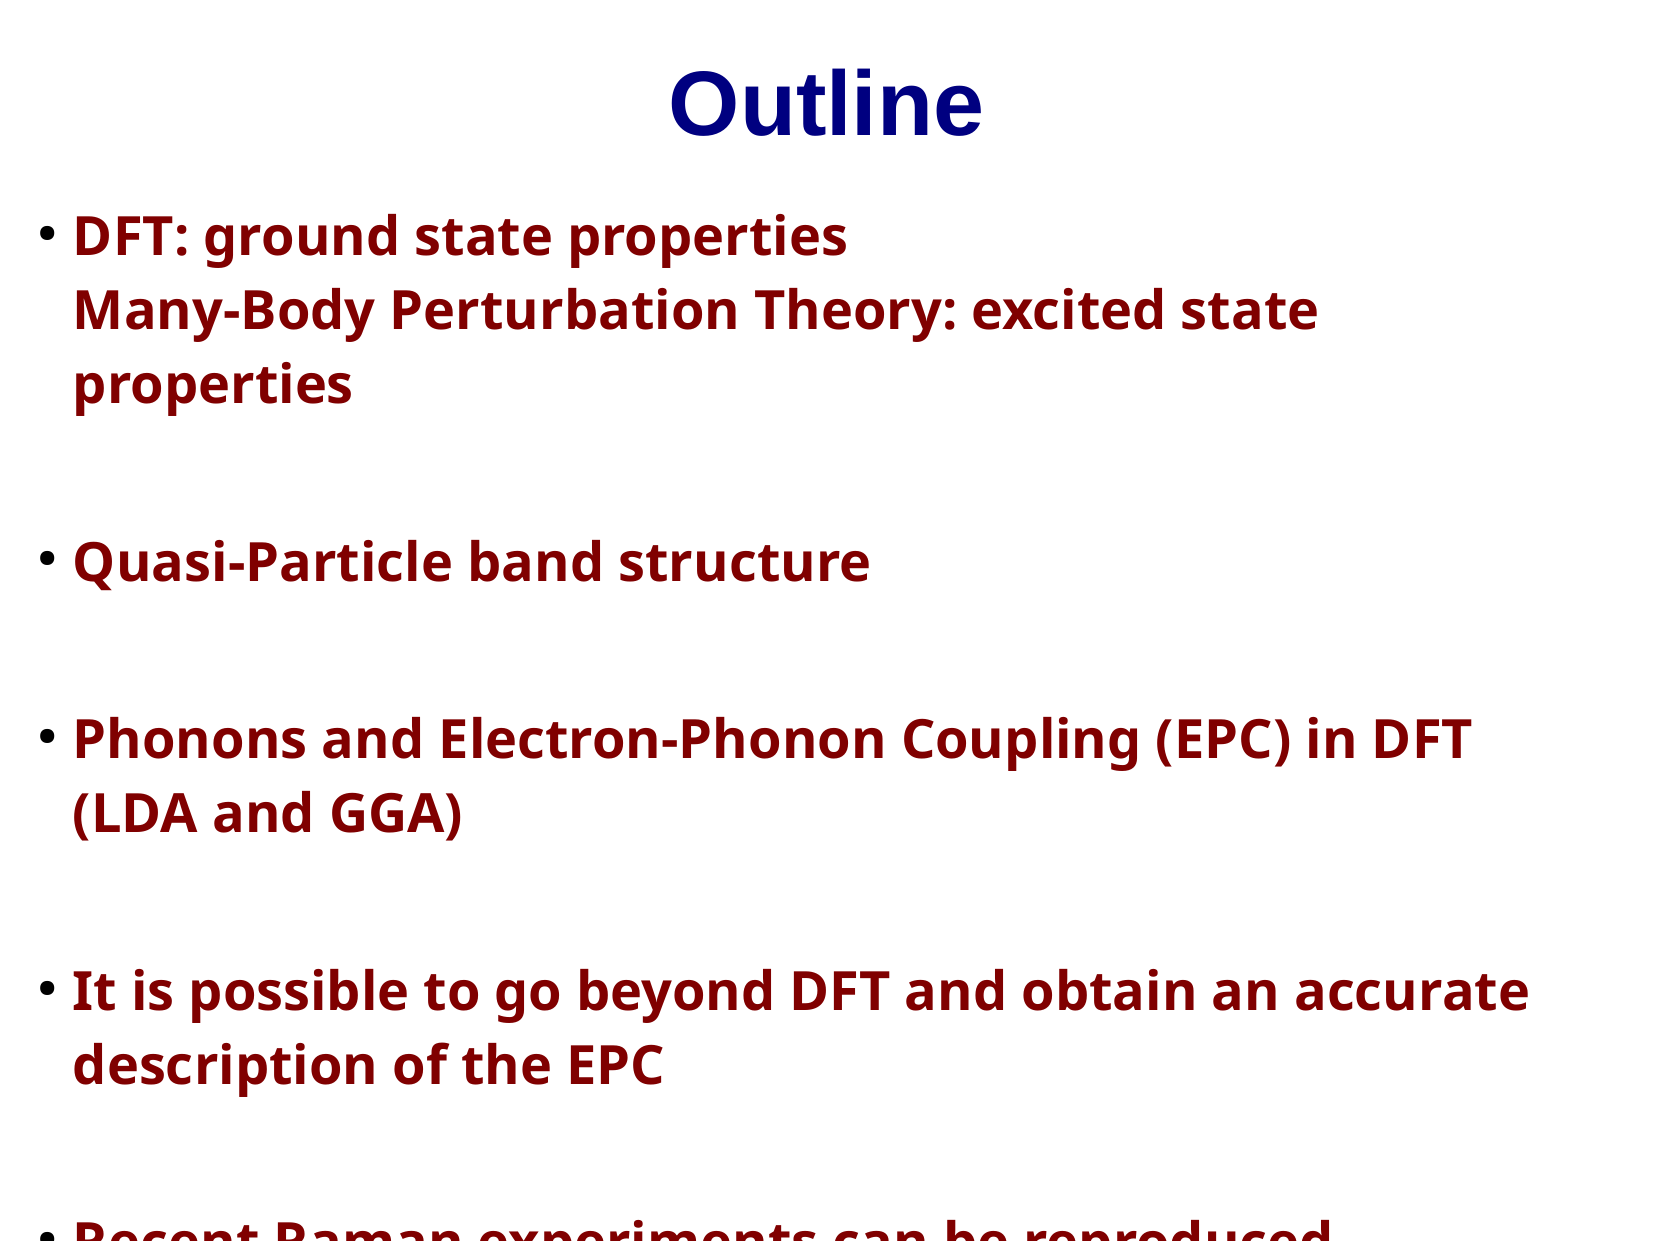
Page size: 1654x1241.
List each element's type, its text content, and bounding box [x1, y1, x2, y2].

title Outline [82, 0, 1571, 197]
list DFT: ground state properties Many-Body Perturbation Theory: excited state properties Quasi-Particle band structure Phonons and Electron-Phonon Coupling (EPC) in DFT (LDA and GGA) It is possible to go beyond DFT and obtain an accurate description of the EPC Recent Raman experiments can be reproduced completely ab-initio [37, 197, 1613, 1165]
